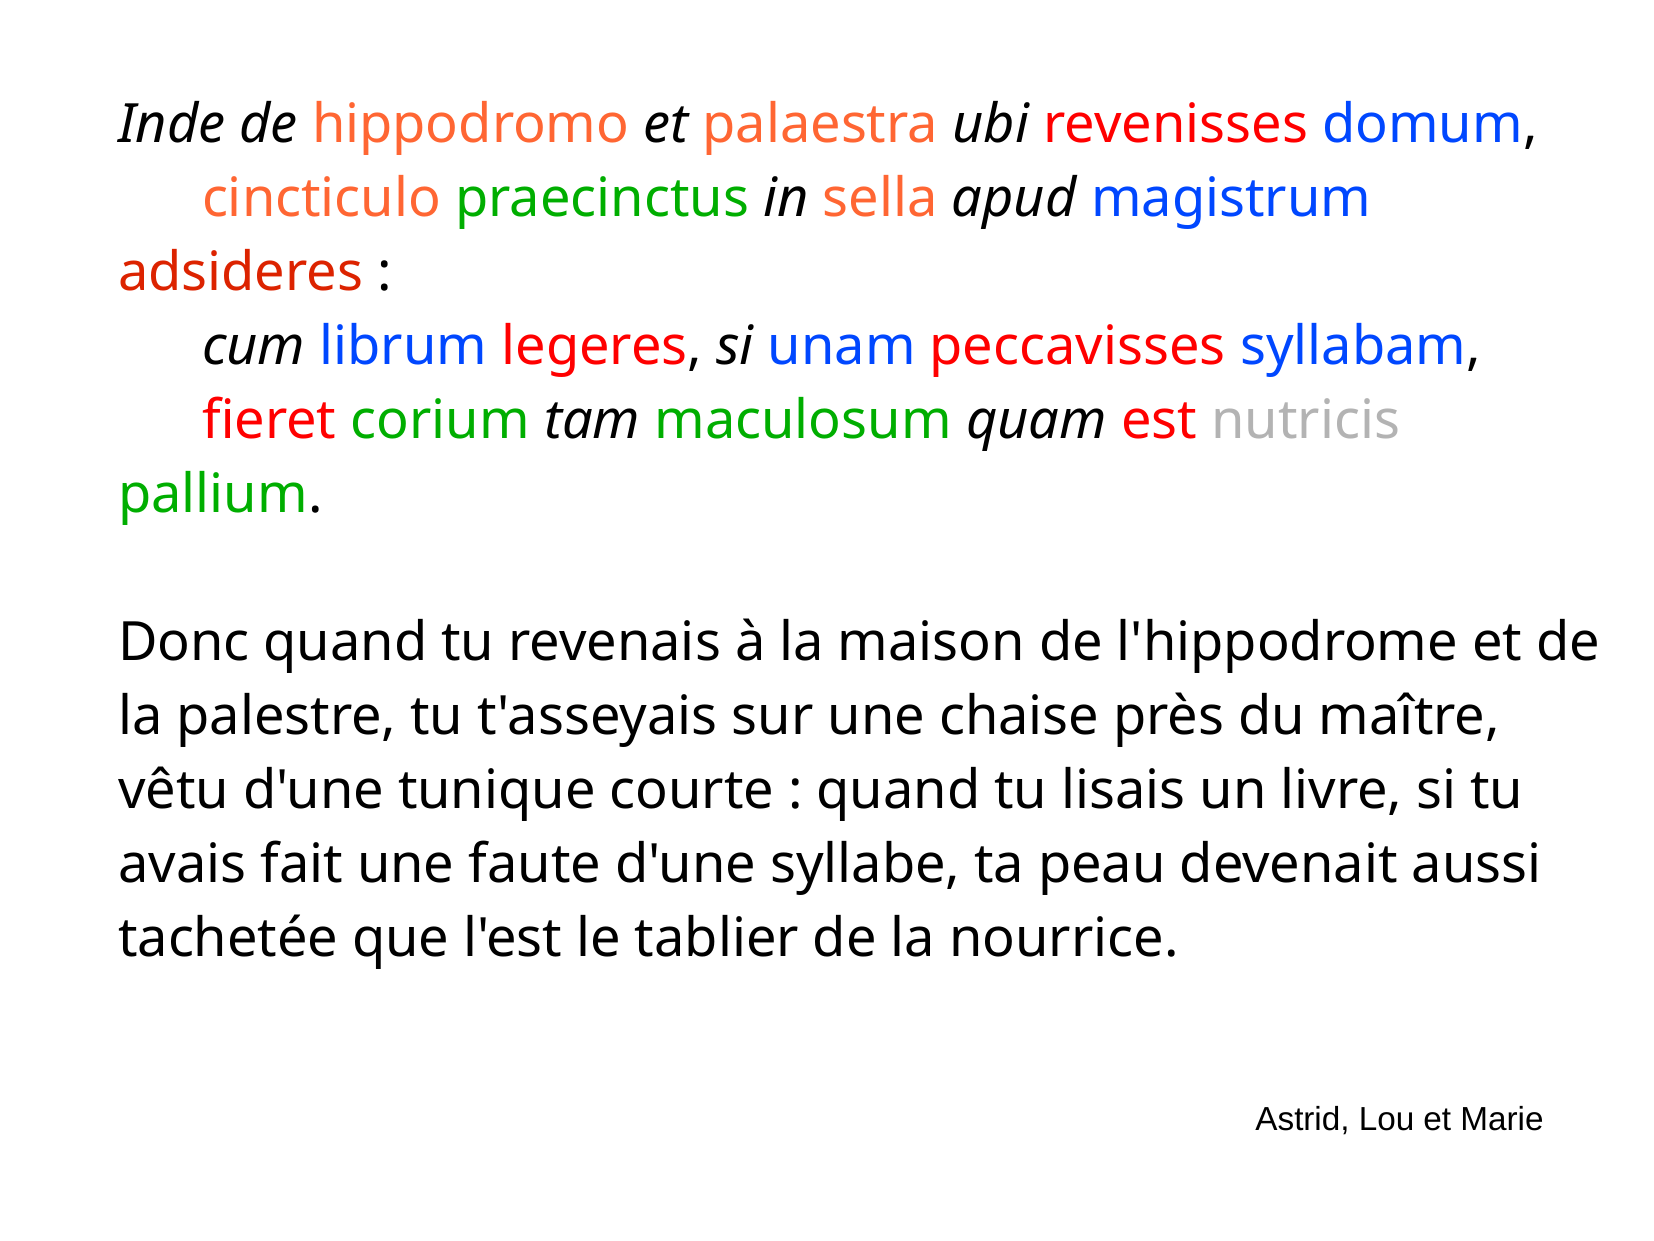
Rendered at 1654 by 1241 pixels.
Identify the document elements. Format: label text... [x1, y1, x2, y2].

list Inde de hippodromo et palaestra ubi revenisses domum, cincticulo praecinctus in sella apud magistrum adsideres : cum librum legeres, si unam peccavisses syllabam, fieret corium tam maculosum quam est nutricis pallium. Donc quand tu revenais à la maison de l'hippodrome et de la palestre, tu t'asseyais sur une chaise près du maître, vêtu d'une tunique courte : quand tu lisais un livre, si tu avais fait une faute d'une syllabe, ta peau devenait aussi tachetée que l'est le tablier de la nourrice. [118, 84, 1607, 1111]
text_box Astrid, Lou et Marie [1240, 1093, 1560, 1146]
